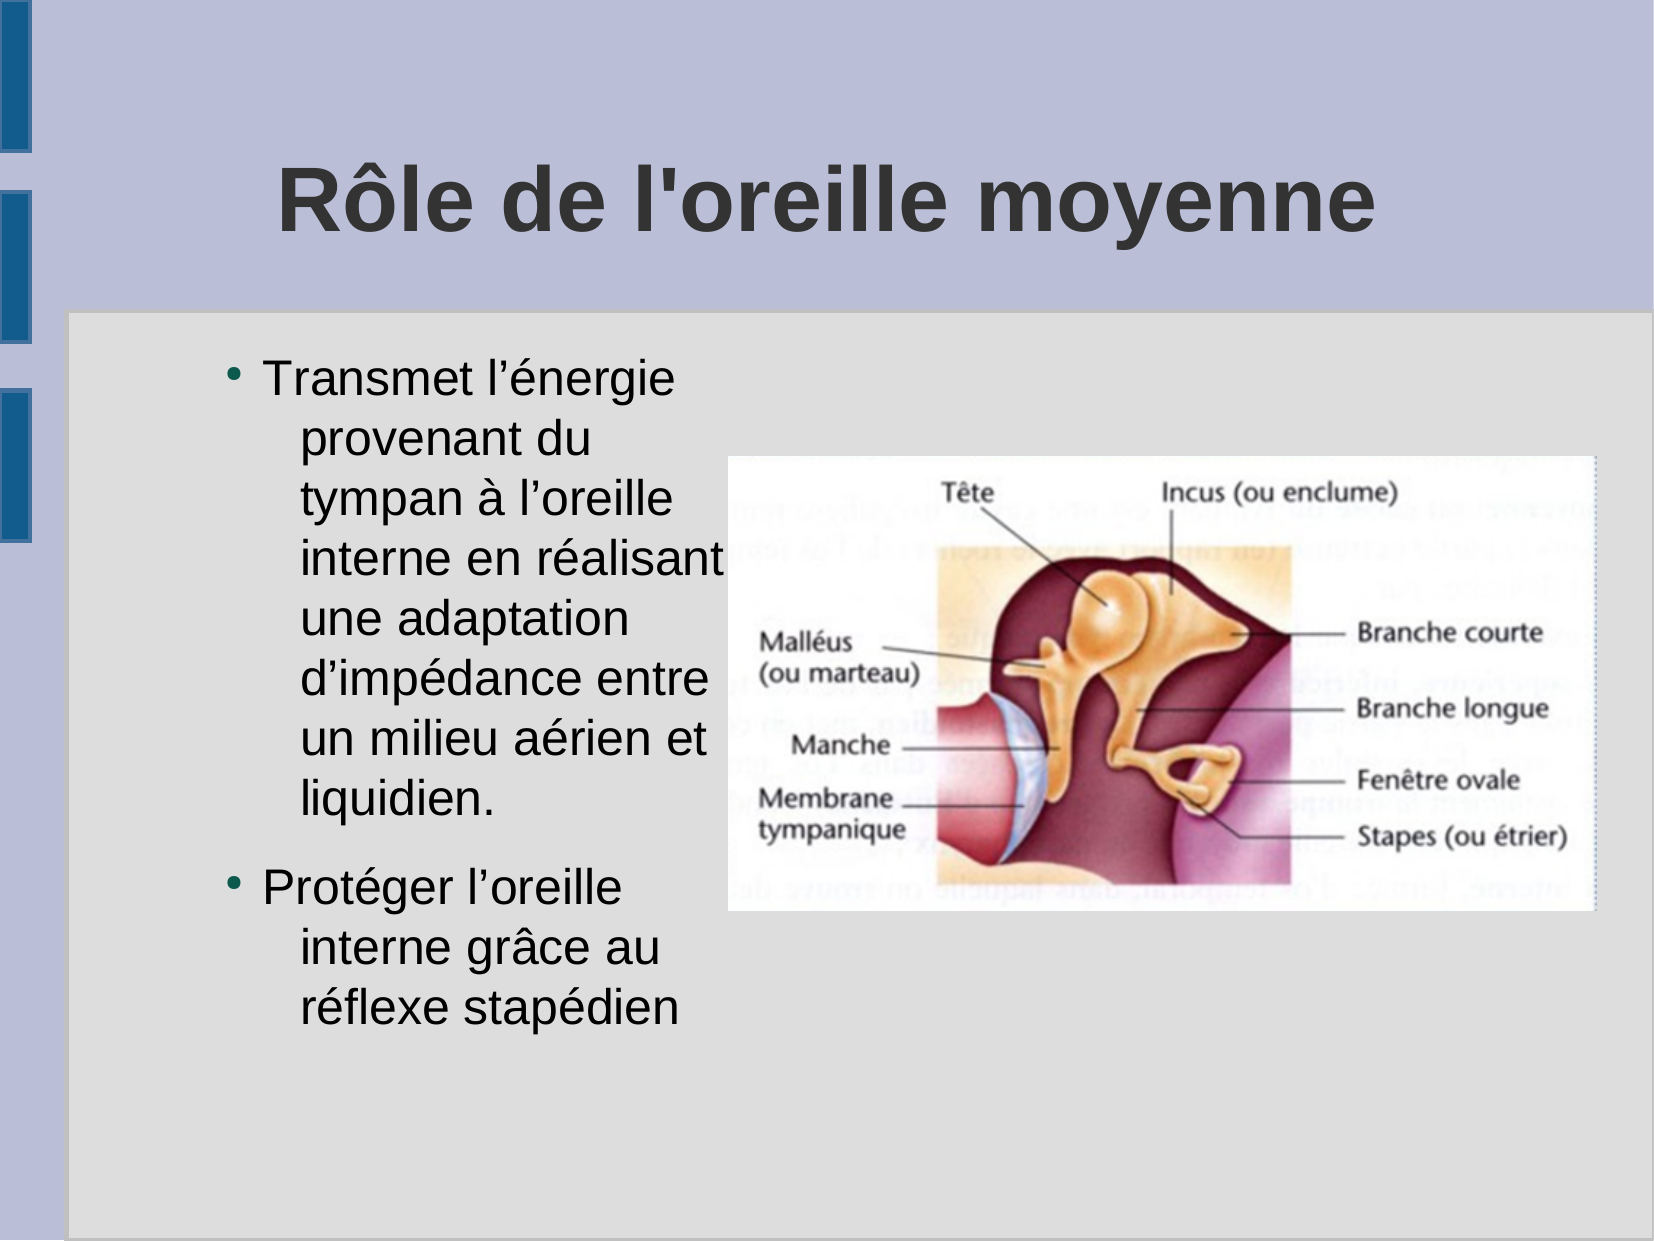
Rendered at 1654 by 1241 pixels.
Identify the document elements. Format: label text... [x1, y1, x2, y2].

title Rôle de l'oreille moyenne [121, 91, 1534, 299]
picture [728, 456, 1597, 911]
list Transmet l’énergie provenant du tympan à l’oreille interne en réalisant une adaptation d’impédance entre un milieu aérien et liquidien. Protéger l’oreille interne grâce au réflexe stapédien [0, 344, 729, 1127]
